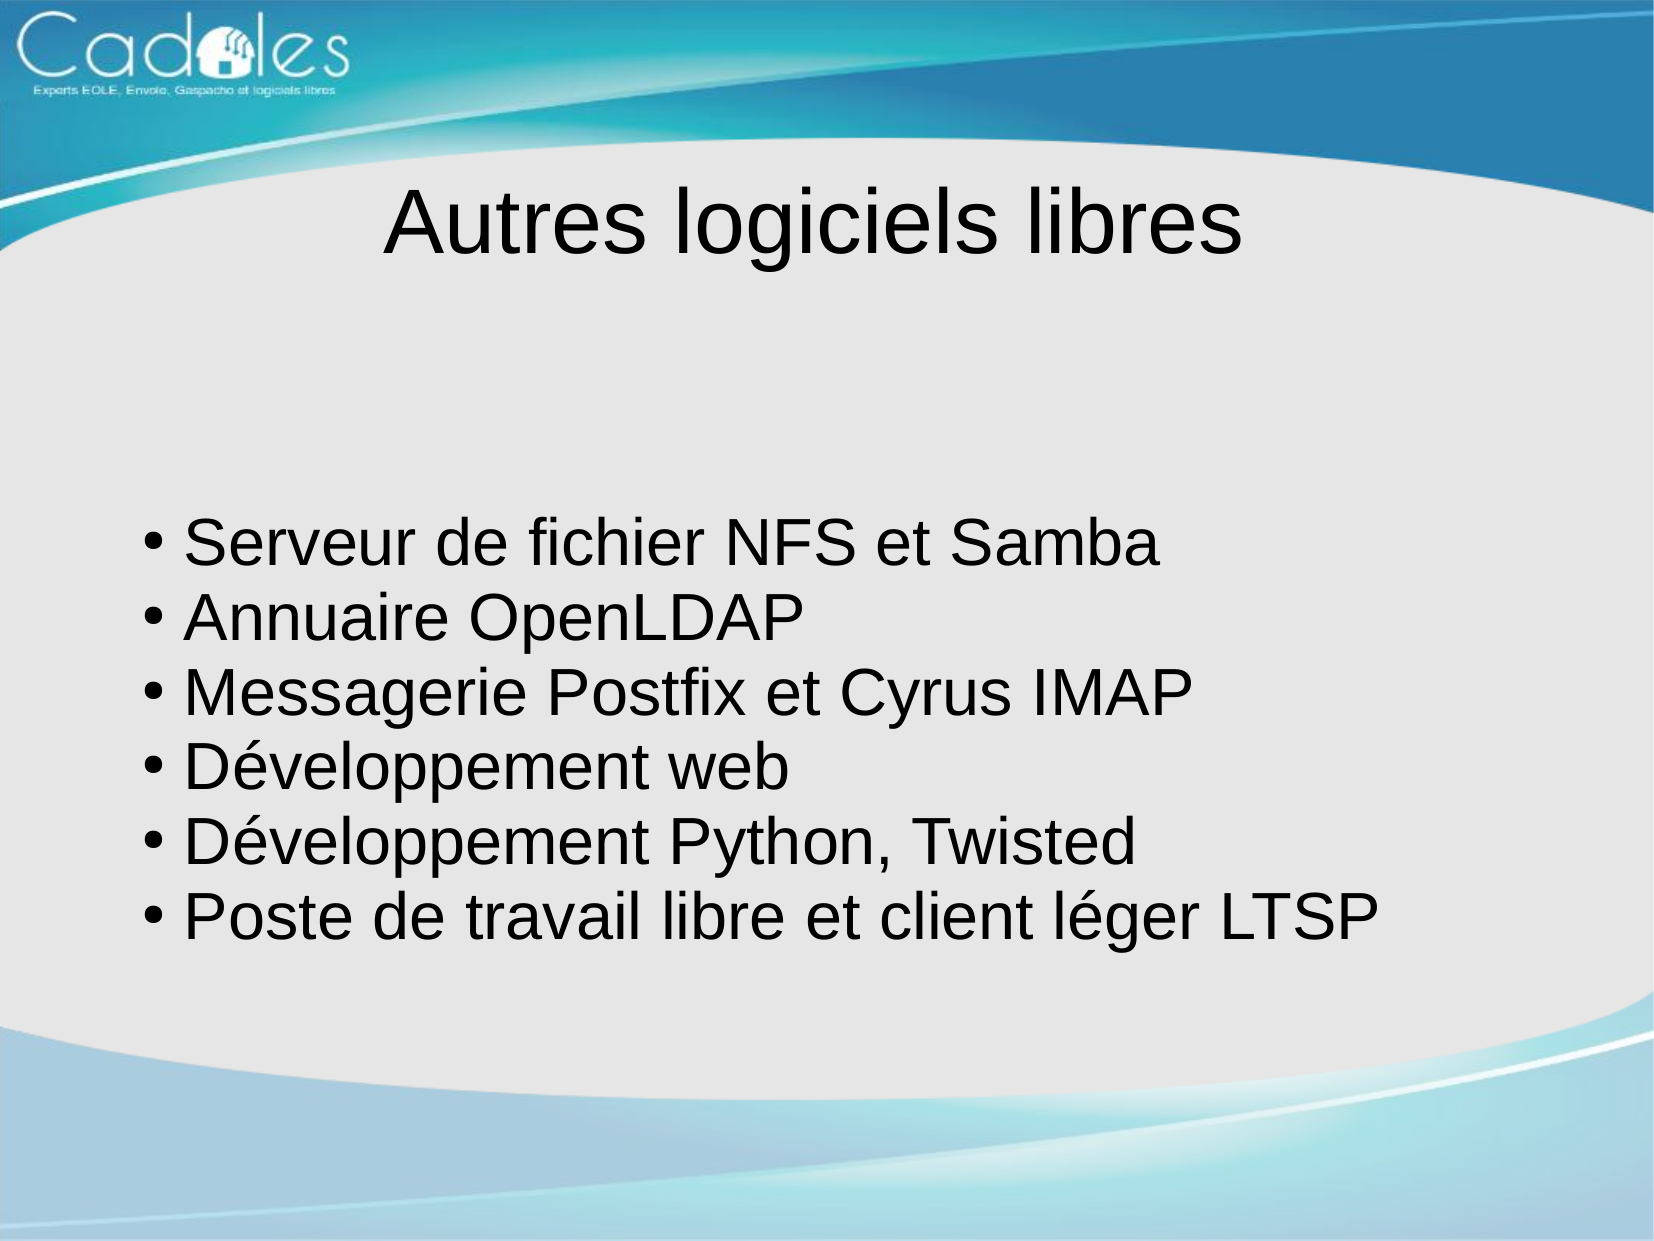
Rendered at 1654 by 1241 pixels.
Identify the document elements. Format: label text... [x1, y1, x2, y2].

subtitle Serveur de fichier NFS et Samba Annuaire OpenLDAP Messagerie Postfix et Cyrus IMAP Développement web Développement Python, Twisted Poste de travail libre et client léger LTSP [141, 325, 1548, 1134]
picture [0, 0, 1654, 1241]
title Autres logiciels libres [70, 118, 1559, 326]
